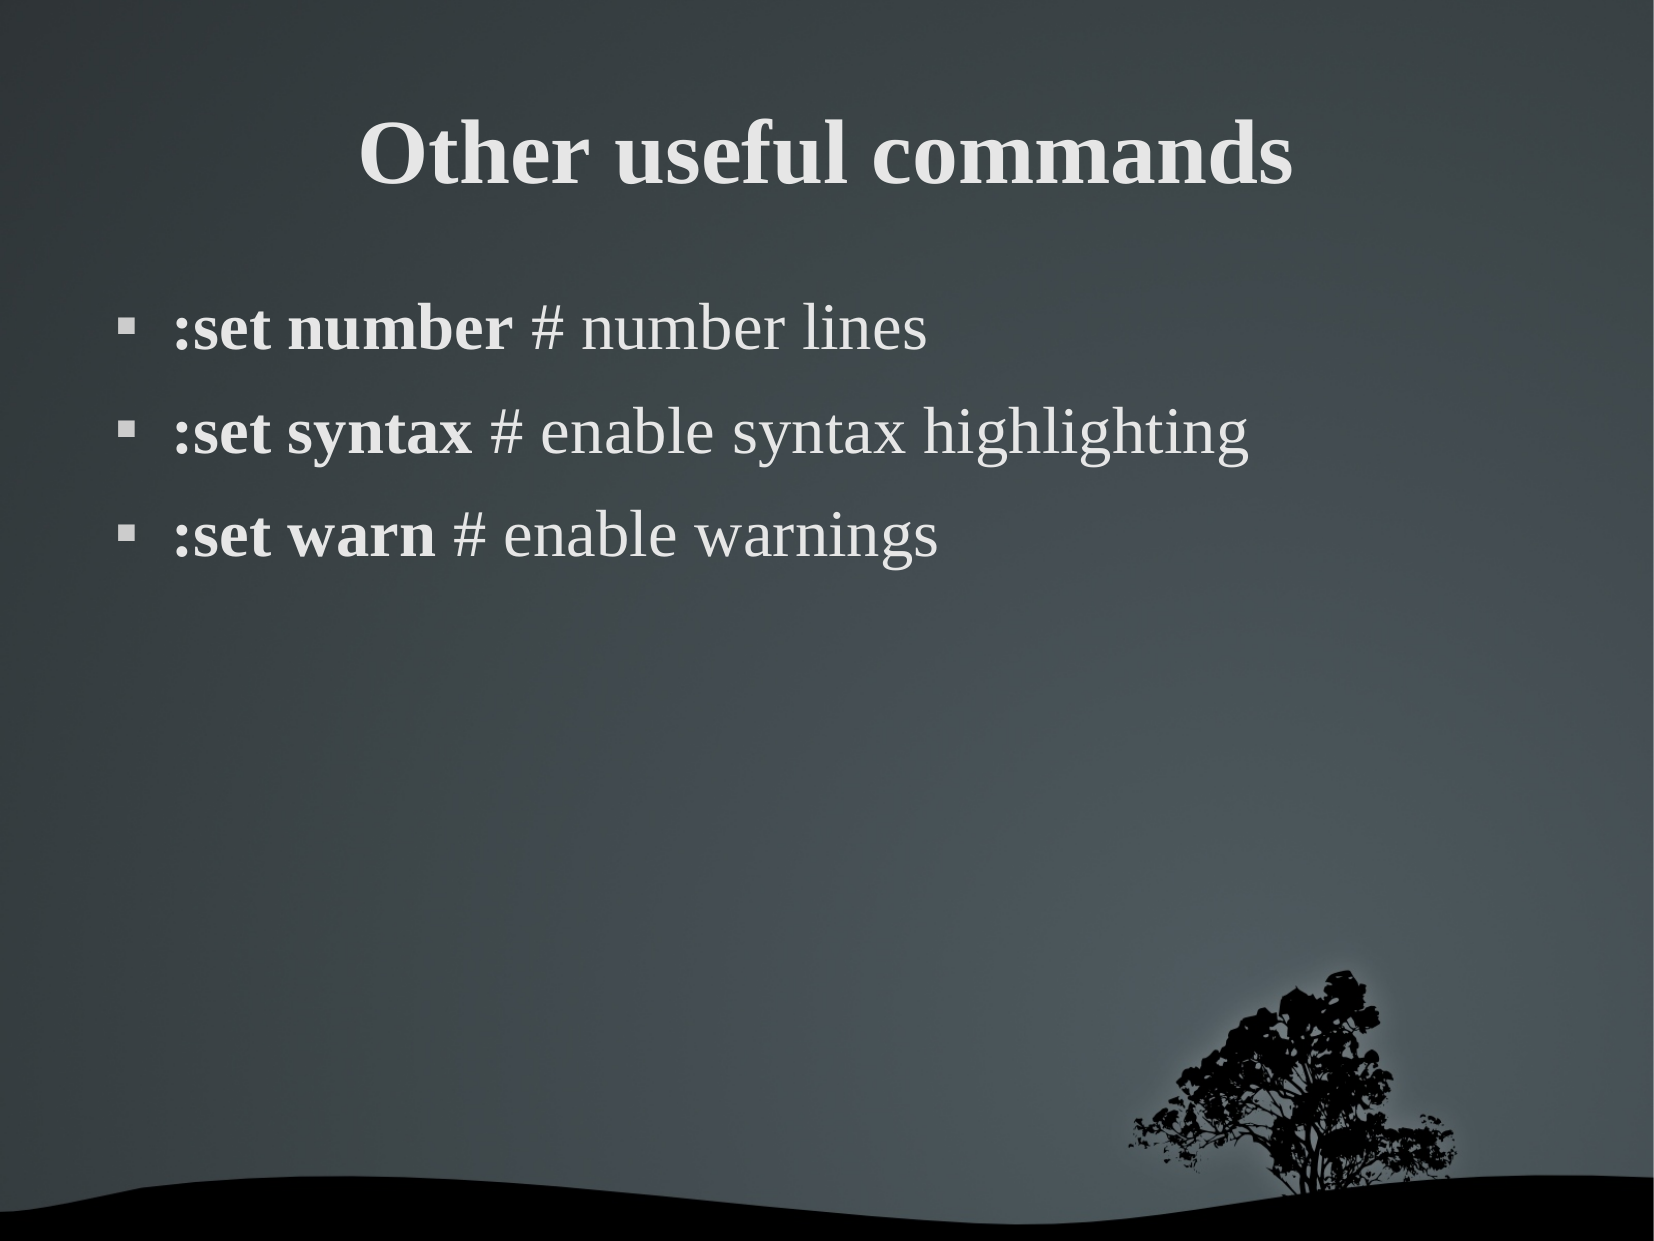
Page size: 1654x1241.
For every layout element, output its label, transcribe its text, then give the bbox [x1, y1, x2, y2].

title Other useful commands [82, 49, 1571, 257]
picture [0, 0, 1654, 1241]
list :set number # number lines :set syntax # enable syntax highlighting :set warn # enable warnings [82, 290, 1571, 1109]
